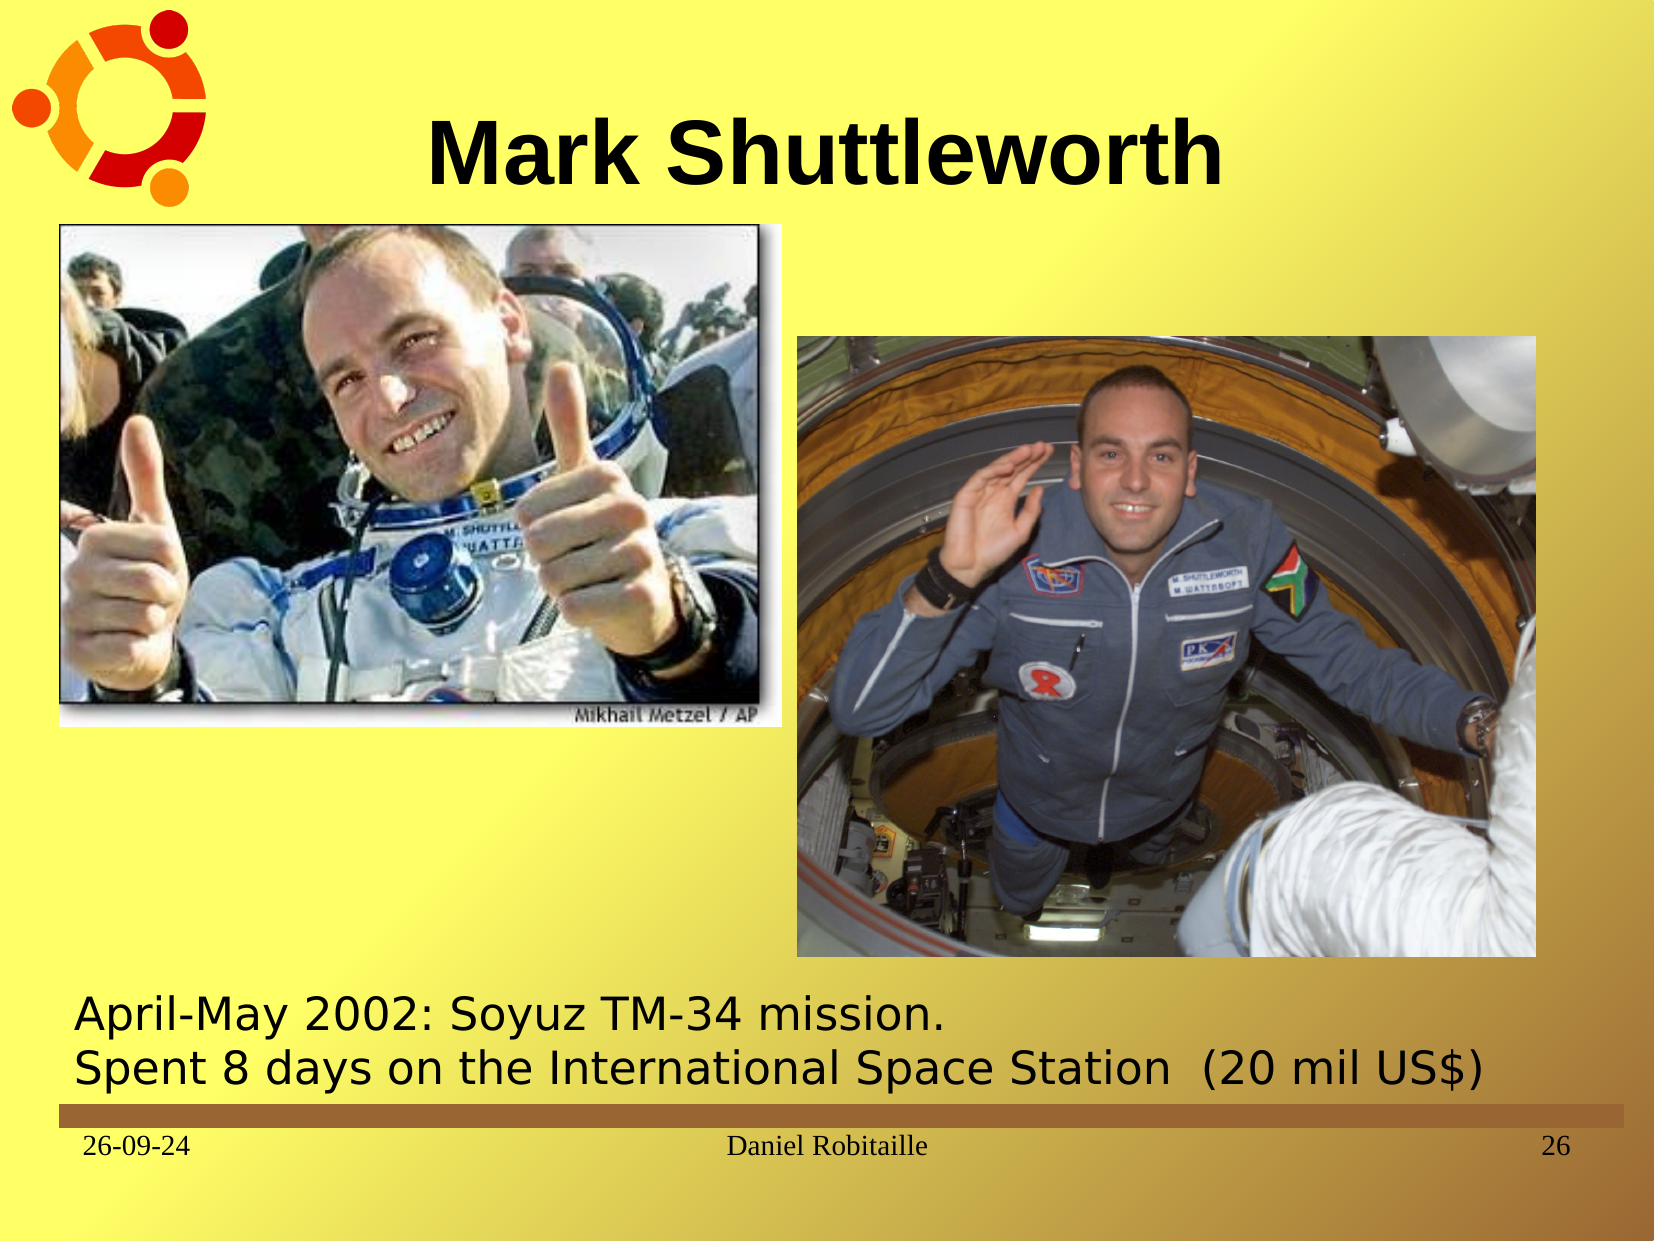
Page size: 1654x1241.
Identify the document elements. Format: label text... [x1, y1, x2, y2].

picture [797, 336, 1536, 957]
title Mark Shuttleworth [82, 49, 1571, 257]
picture [12, 10, 207, 207]
picture [59, 224, 782, 727]
text_box April-May 2002: Soyuz TM-34 mission. Spent 8 days on the International Space Station (20 mil US$) [59, 981, 1565, 1103]
